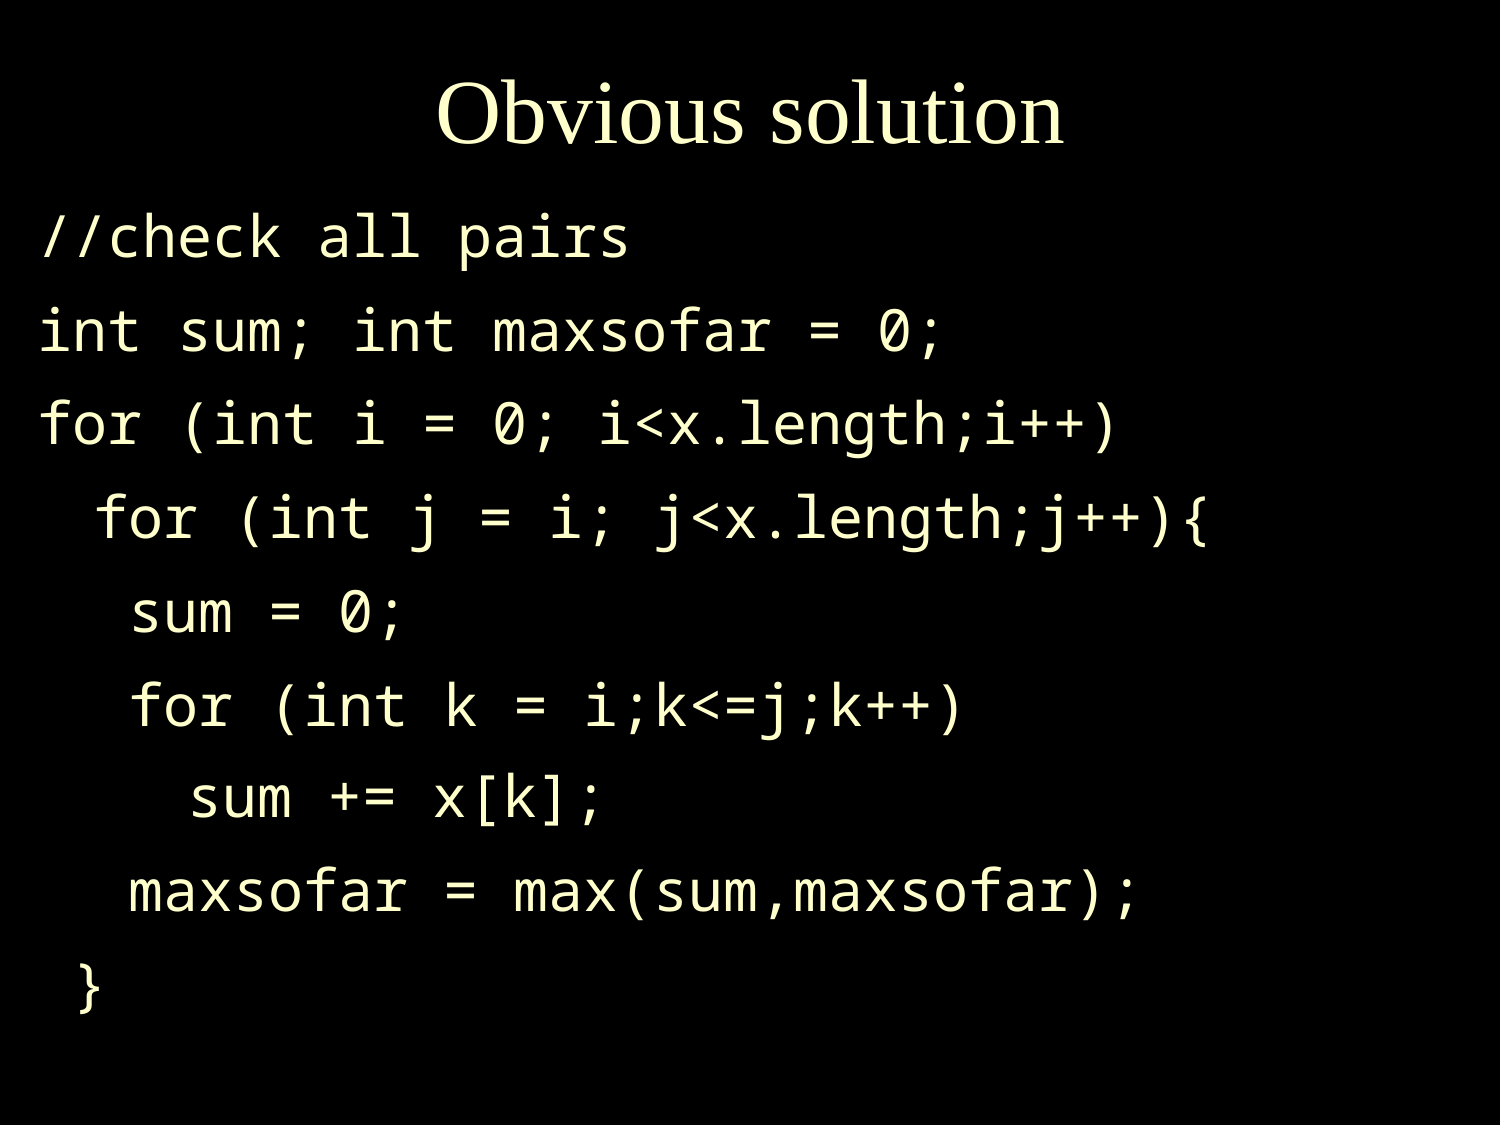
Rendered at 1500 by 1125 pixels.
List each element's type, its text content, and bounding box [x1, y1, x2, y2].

list //check all pairs int sum; int maxsofar = 0; for (int i = 0; i<x.length;i++) for (int j = i; j<x.length;j++){ sum = 0; for (int k = i;k<=j;k++) sum += x[k]; maxsofar = max(sum,maxsofar); } [22, 187, 1482, 1026]
title Obvious solution [22, 37, 1480, 187]
